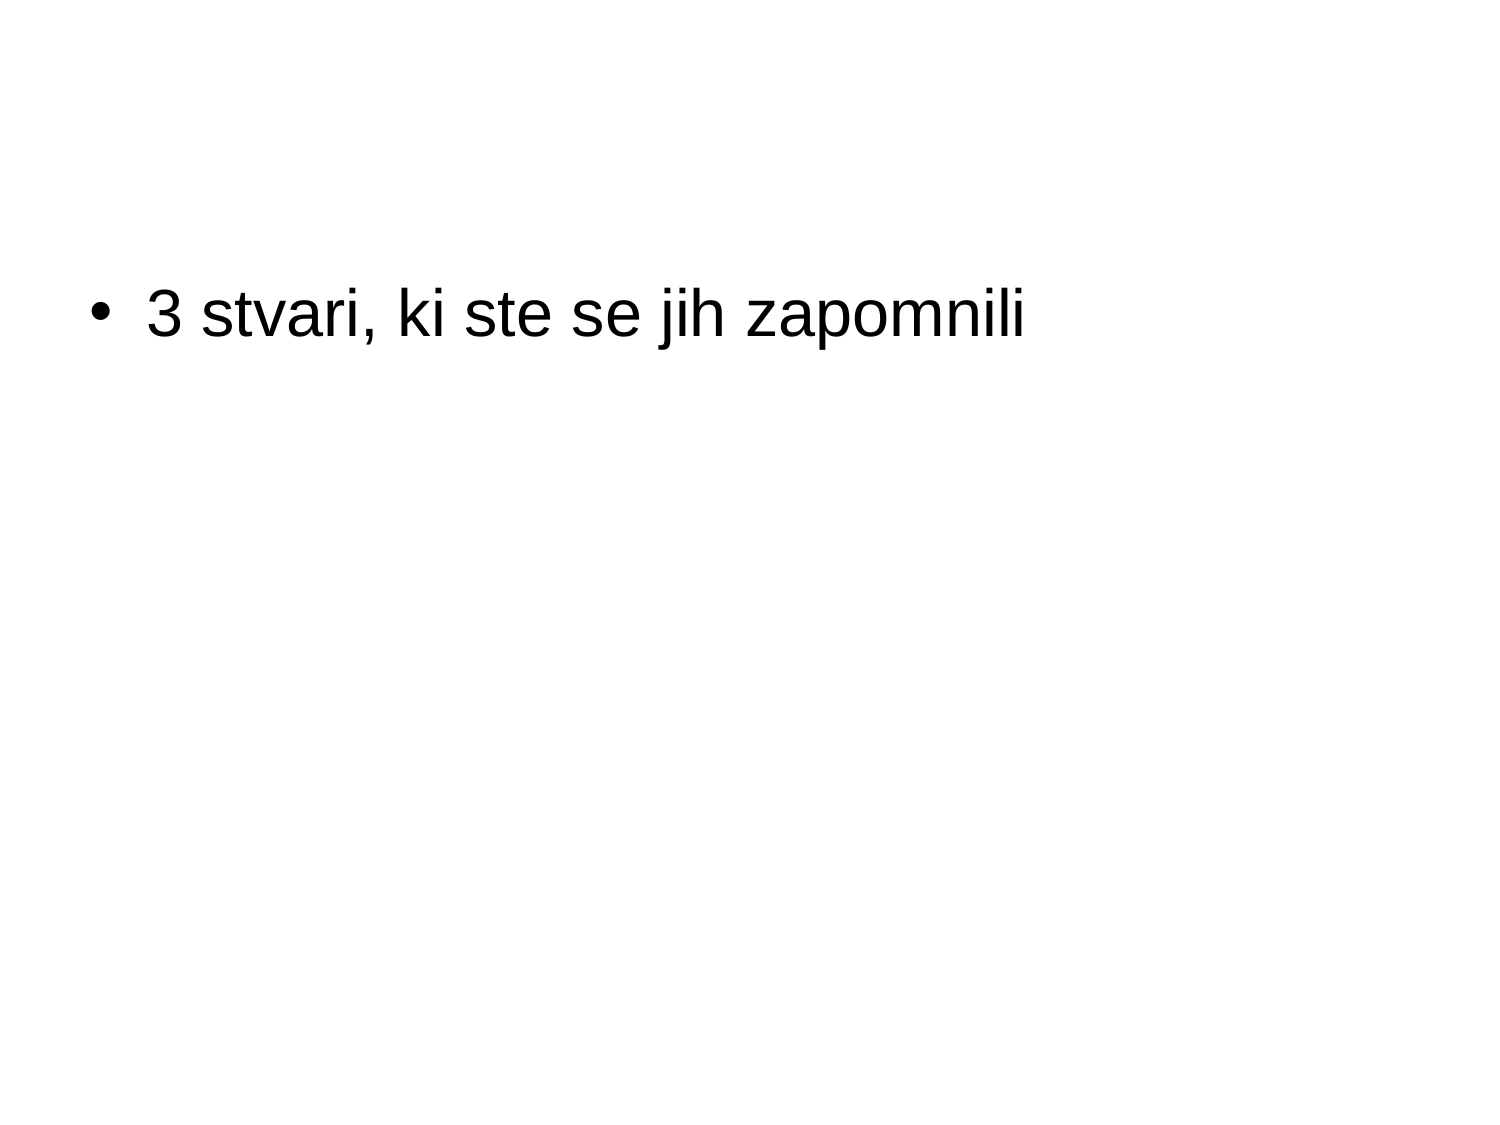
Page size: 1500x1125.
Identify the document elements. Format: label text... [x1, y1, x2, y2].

list 3 stvari, ki ste se jih zapomnili [75, 262, 1426, 1006]
